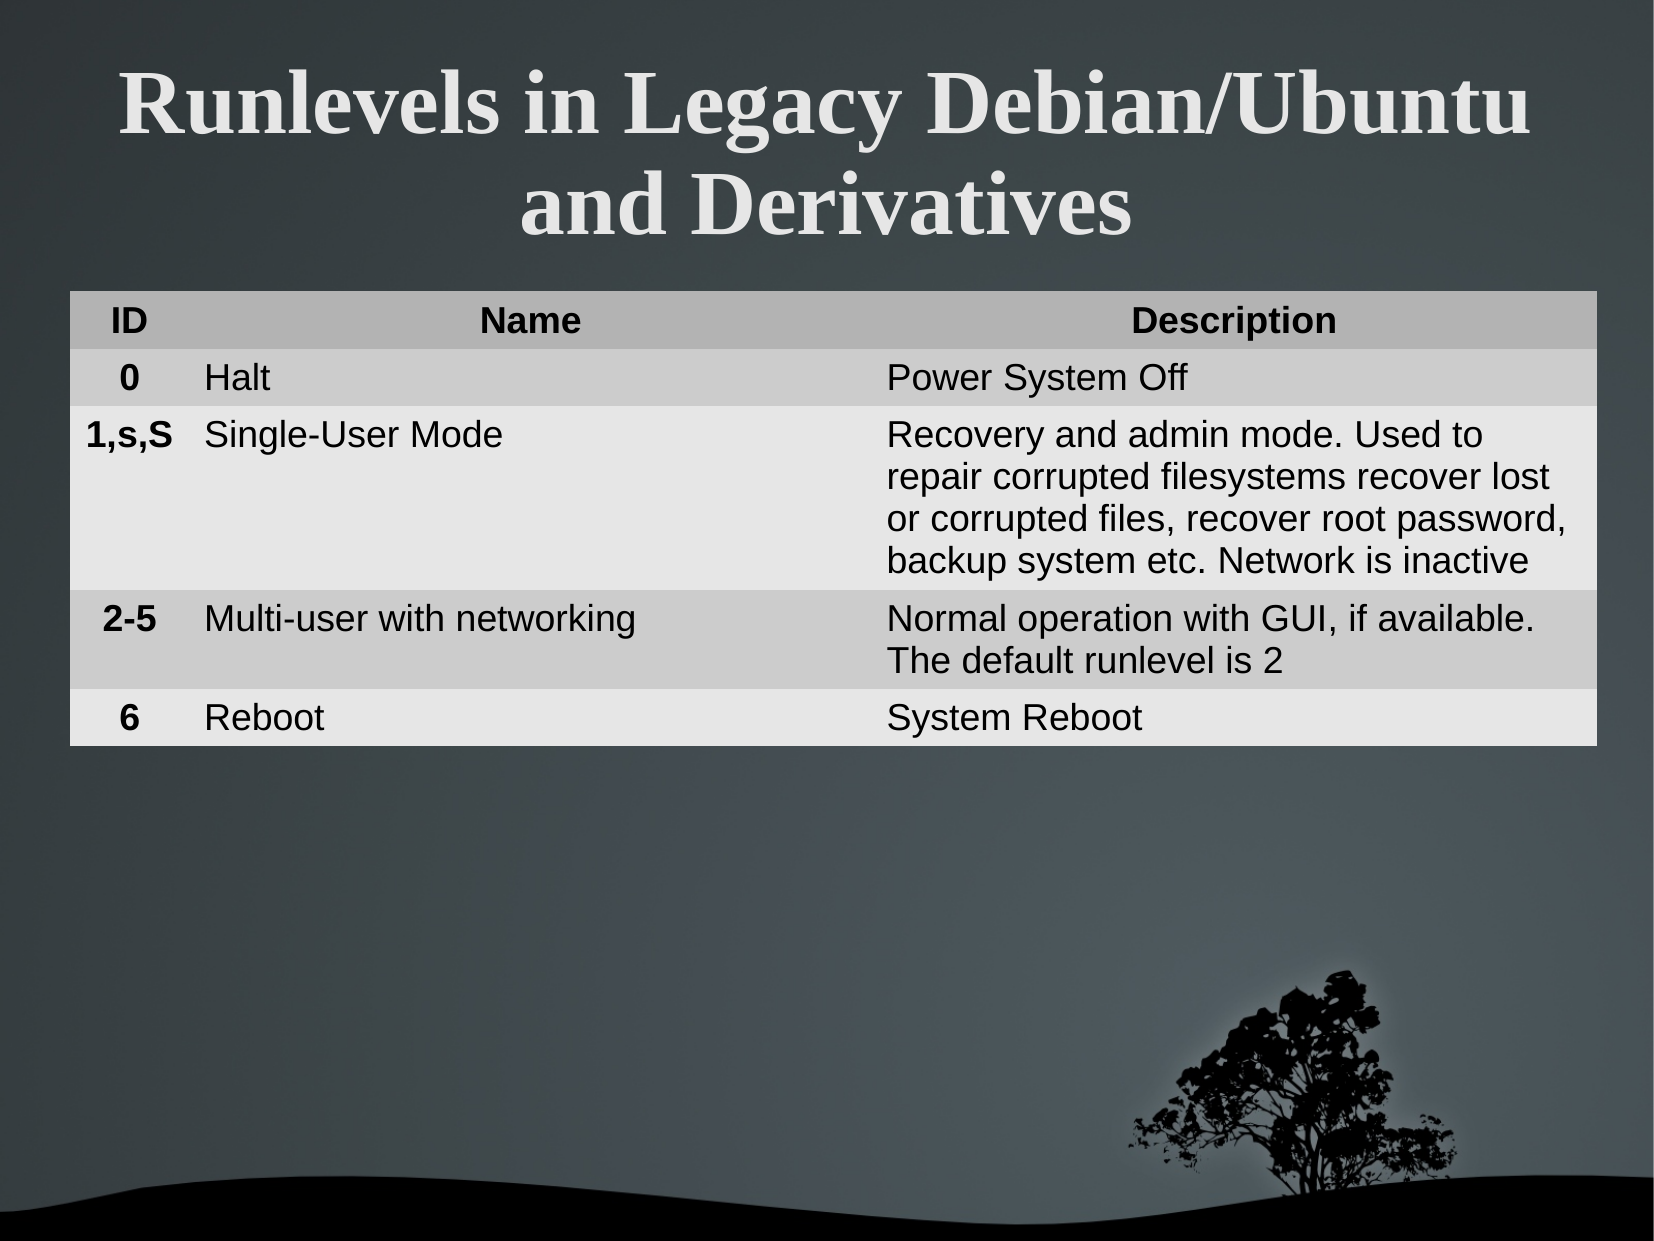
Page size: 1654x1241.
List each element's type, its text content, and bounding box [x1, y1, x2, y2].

table_cell Recovery and admin mode. Used to repair corrupted filesystems recover lost or corrupted files, recover root password, backup system etc. Network is inactive [872, 406, 1597, 590]
table_cell Normal operation with GUI, if available. The default runlevel is 2 [872, 590, 1597, 689]
table_cell System Reboot [872, 689, 1597, 746]
table_cell Power System Off [872, 349, 1597, 406]
picture [0, 0, 1654, 1241]
table_header Description [872, 291, 1597, 349]
table_cell Halt [189, 349, 872, 406]
table_cell 1,s,S [70, 406, 189, 590]
table_cell 6 [70, 689, 189, 746]
table_cell 2-5 [70, 590, 189, 689]
table_cell 0 [70, 349, 189, 406]
table_cell Multi-user with networking [189, 590, 872, 689]
table_header Name [189, 291, 872, 349]
table_header ID [70, 291, 189, 349]
table_cell Single-User Mode [189, 406, 872, 590]
title Runlevels in Legacy Debian/Ubuntu and Derivatives [82, 33, 1571, 273]
table_cell Reboot [189, 689, 872, 746]
